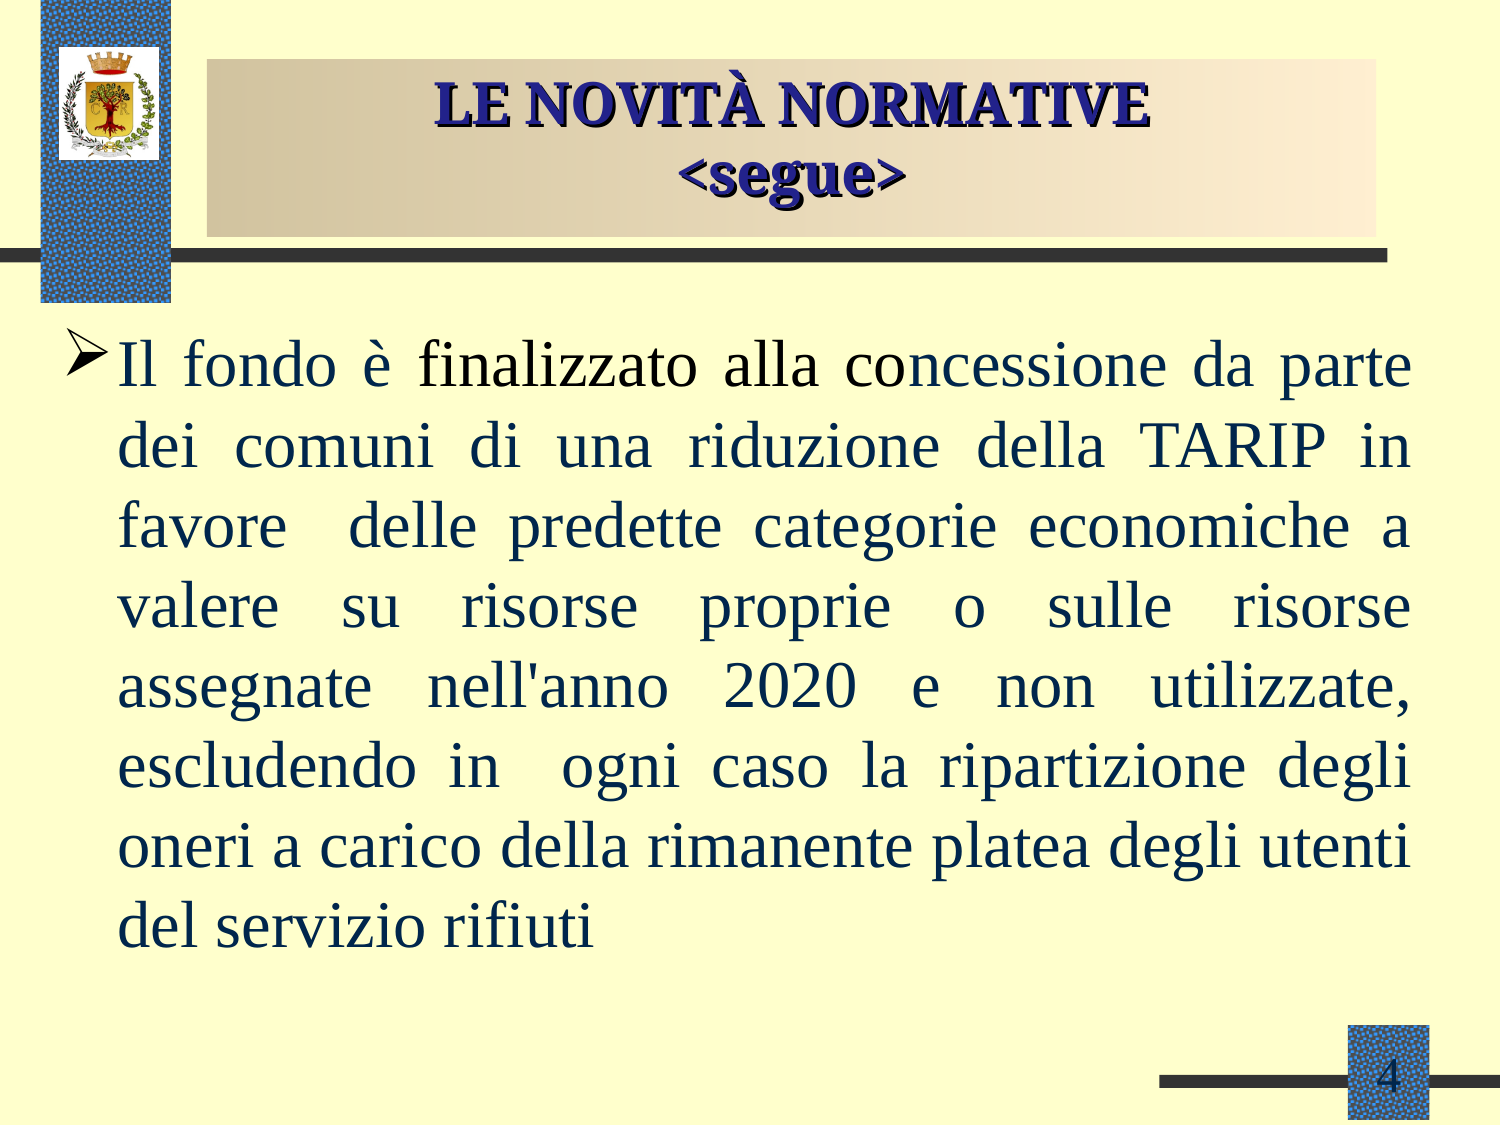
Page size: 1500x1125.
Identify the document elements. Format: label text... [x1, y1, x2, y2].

text_box LE NOVITÀ NORMATIVE <segue> [206, 59, 1377, 237]
picture [40, 0, 171, 303]
list Il fondo è finalizzato alla concessione da parte dei comuni di una riduzione della TARIP in favore delle predette categorie economiche a valere su risorse proprie o sulle risorse assegnate nell'anno 2020 e non utilizzate, escludendo in ogni caso la ripartizione degli oneri a carico della rimanente platea degli utenti del servizio rifiuti [47, 312, 1429, 1016]
text_box <numero> [1347, 1025, 1430, 1120]
